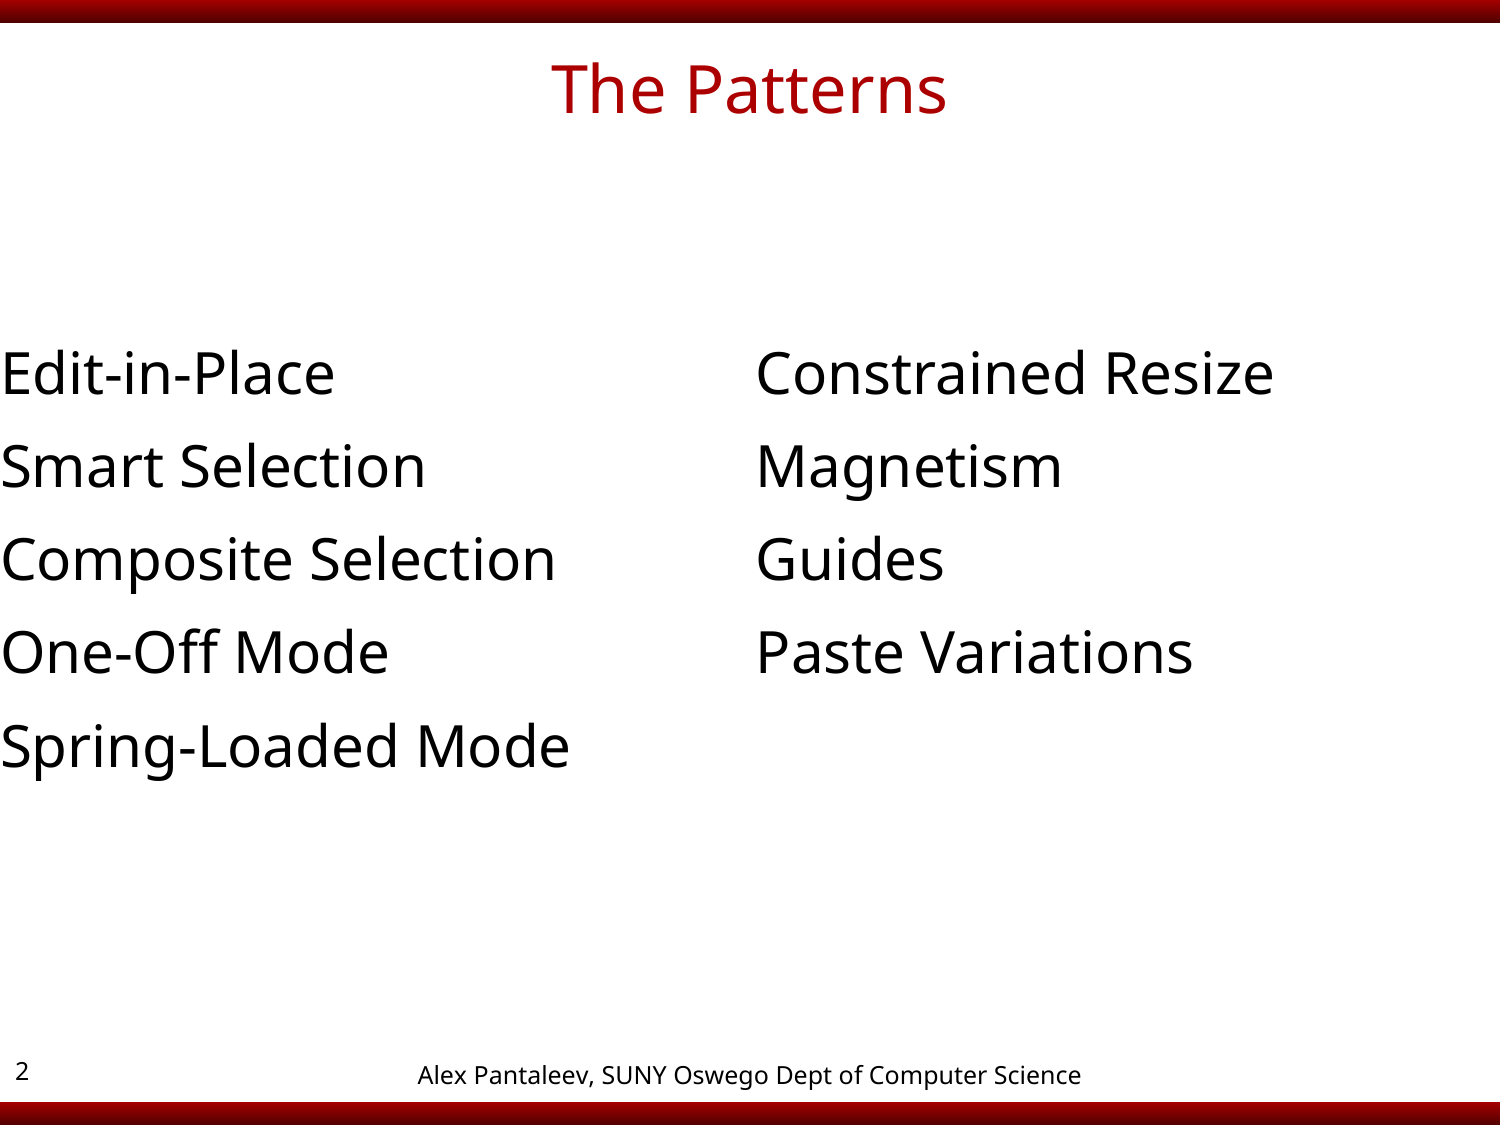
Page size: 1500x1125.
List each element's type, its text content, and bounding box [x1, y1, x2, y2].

title The Patterns [0, 24, 1500, 150]
list Edit-in-Place Smart Selection Composite Selection One-Off Mode Spring-Loaded Mode [0, 337, 720, 1048]
list Constrained Resize Magnetism Guides Paste Variations [755, 337, 1476, 1048]
